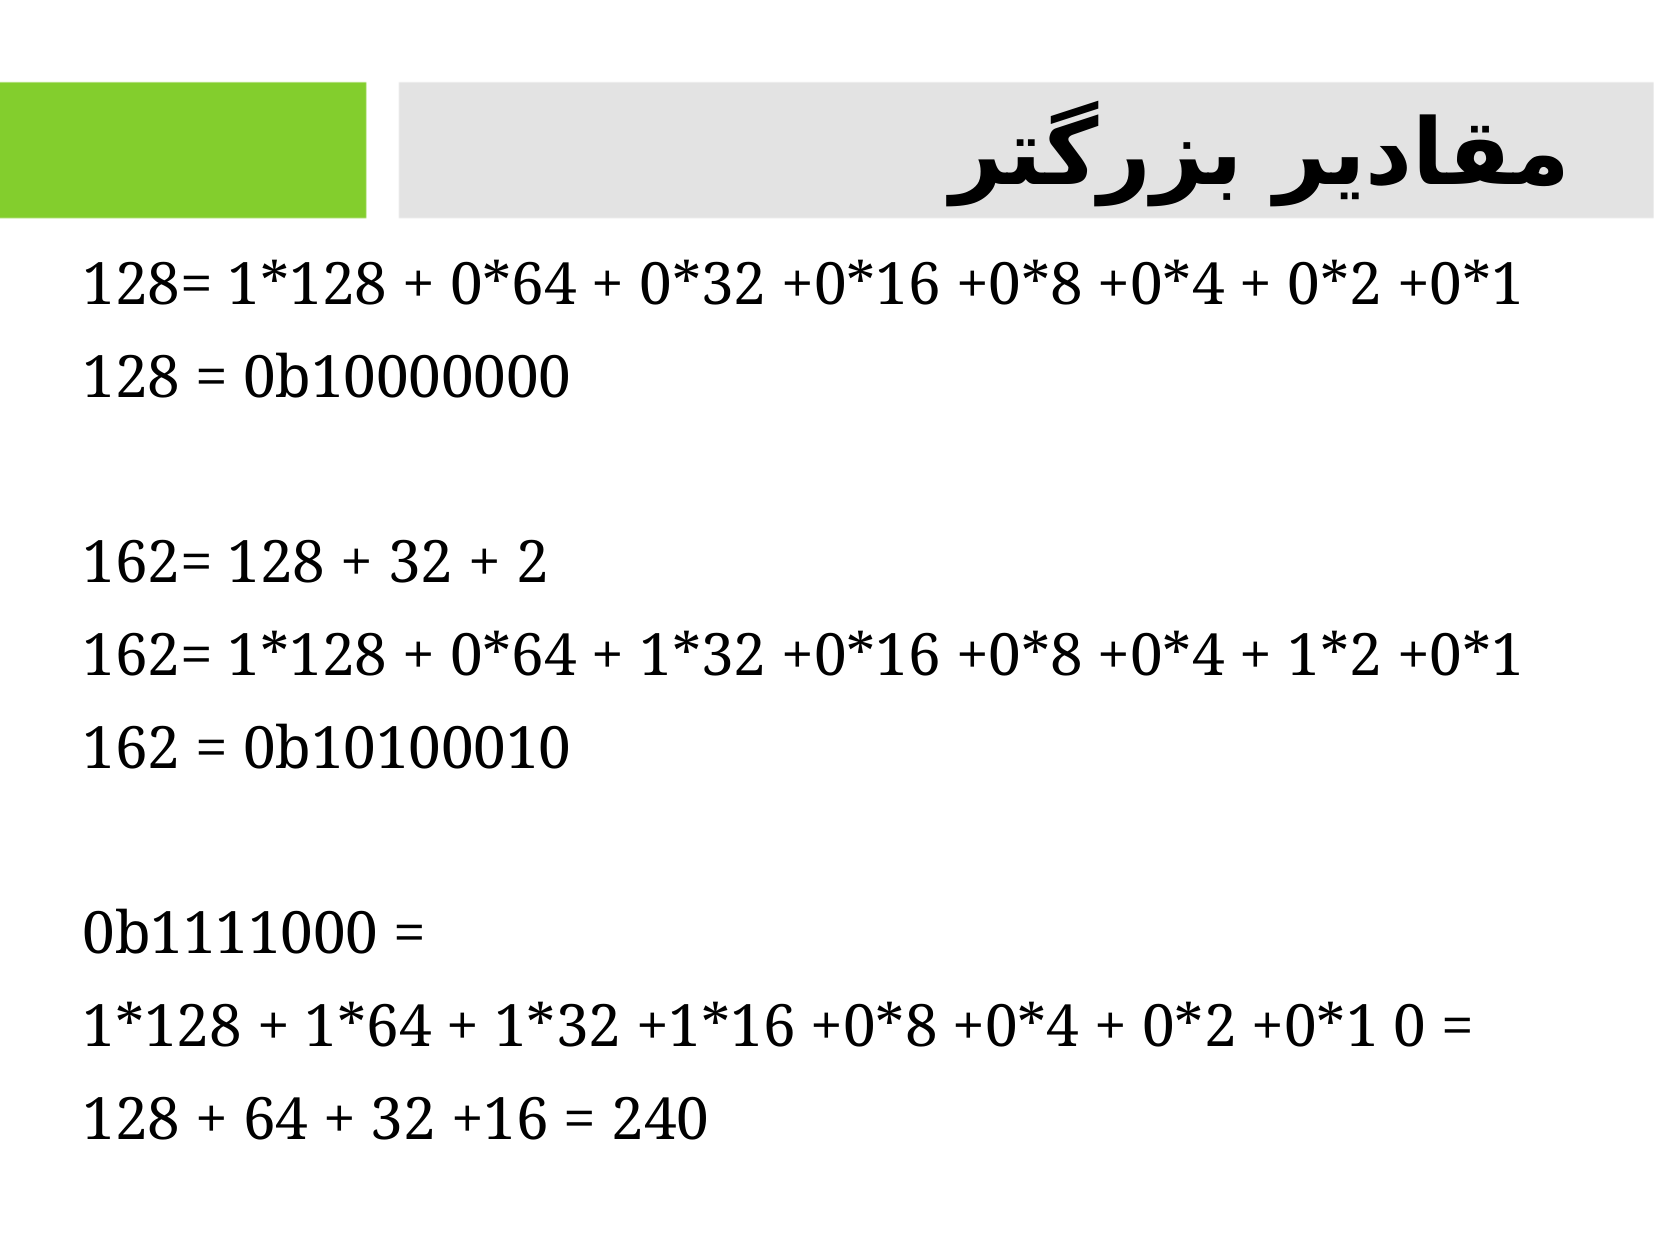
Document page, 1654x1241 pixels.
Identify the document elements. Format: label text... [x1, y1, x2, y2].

title مقادیر بزرگتر [82, 49, 1571, 200]
subtitle 128= 1*128 + 0*64 + 0*32 +0*16 +0*8 +0*4 + 0*2 +0*1 128 = 0b10000000 162= 128 + 32 + 2 162= 1*128 + 0*64 + 1*32 +0*16 +0*8 +0*4 + 1*2 +0*1 162 = 0b10100010 0b1111000 = 1*128 + 1*64 + 1*32 +1*16 +0*8 +0*4 + 0*2 +0*1 0 = 128 + 64 + 32 +16 = 240 [82, 200, 1571, 1198]
picture [0, 0, 1654, 1241]
